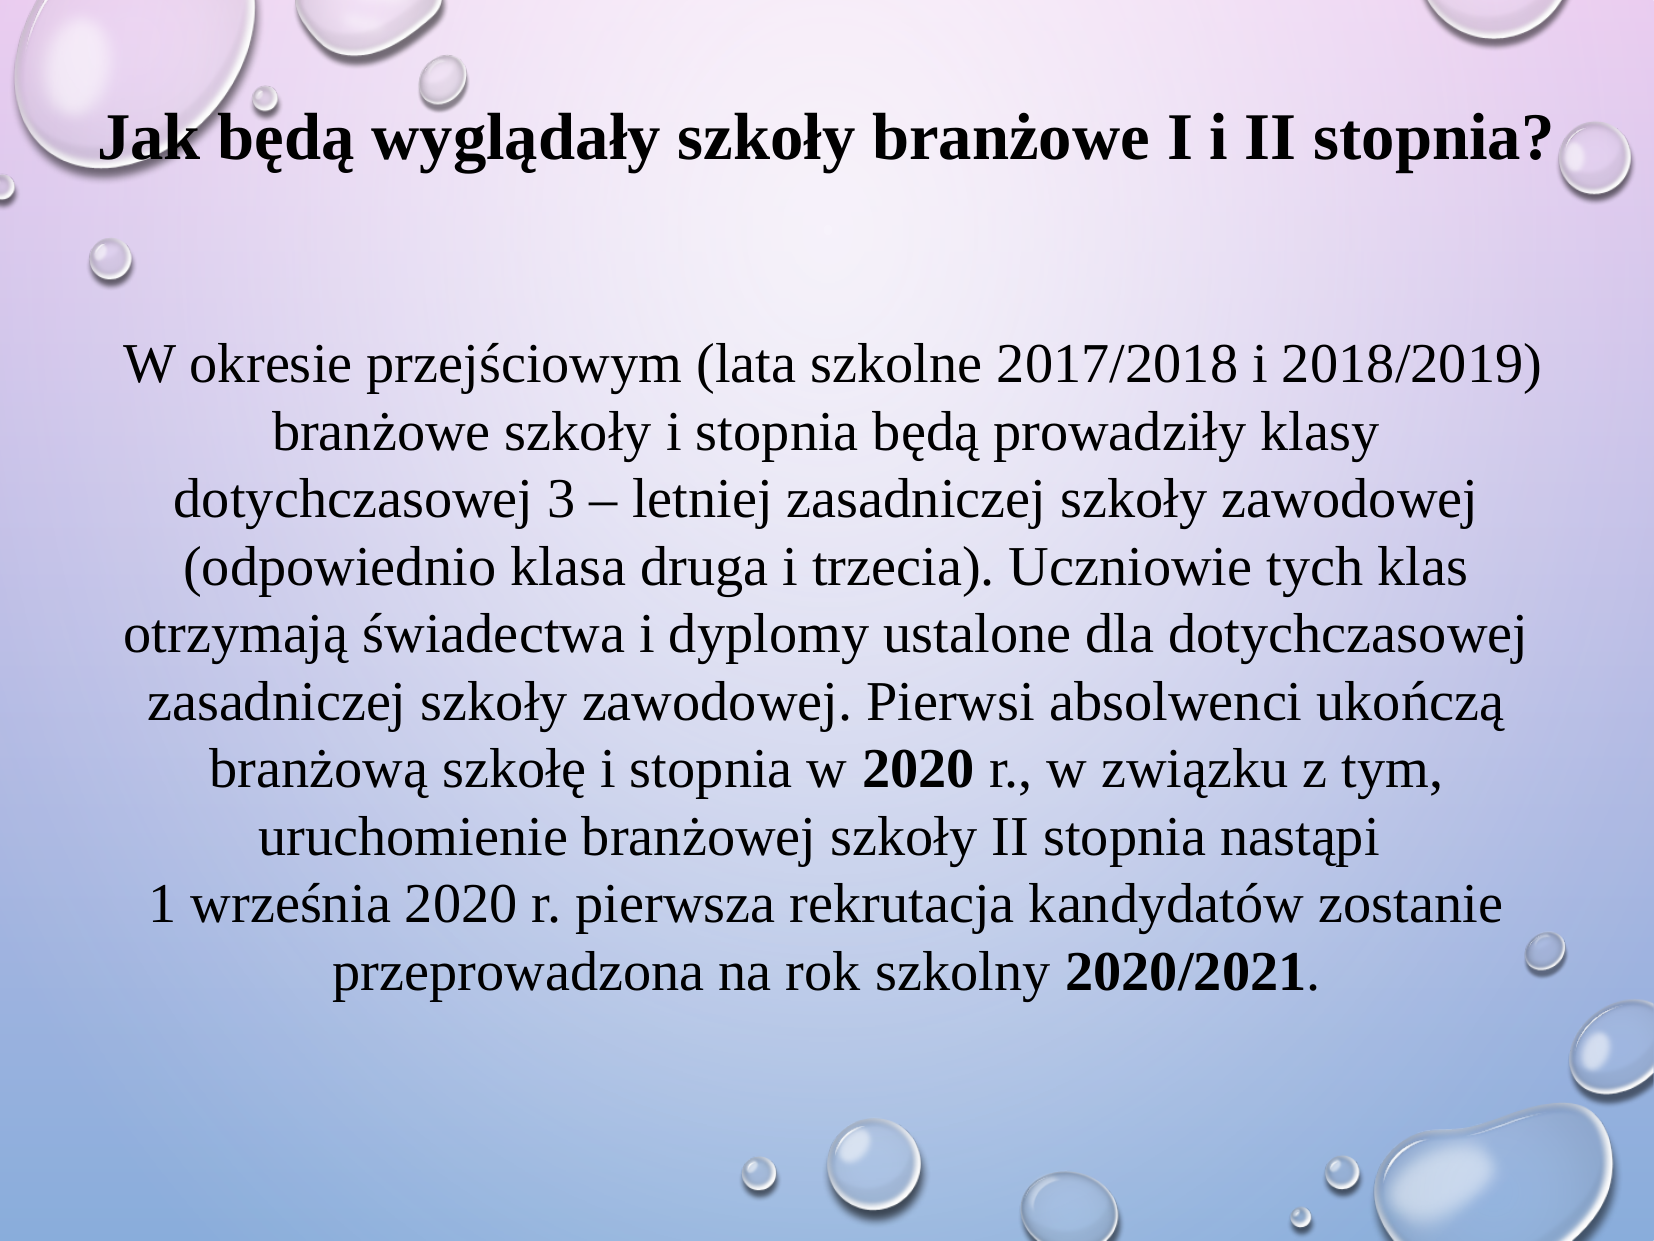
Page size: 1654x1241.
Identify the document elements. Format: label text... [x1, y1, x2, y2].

list W okresie przejściowym (lata szkolne 2017/2018 i 2018/2019) branżowe szkoły i stopnia będą prowadziły klasy dotychczasowej 3 – letniej zasadniczej szkoły zawodowej (odpowiednio klasa druga i trzecia). Uczniowie tych klas otrzymają świadectwa i dyplomy ustalone dla dotychczasowej zasadniczej szkoły zawodowej. Pierwsi absolwenci ukończą branżową szkołę i stopnia w 2020 r., w związku z tym, uruchomienie branżowej szkoły II stopnia nastąpi 1 września 2020 r. pierwsza rekrutacja kandydatów zostanie przeprowadzona na rok szkolny 2020/2021. [82, 319, 1571, 1039]
title Jak będą wyglądały szkoły branżowe I i II stopnia? [0, 93, 1654, 182]
